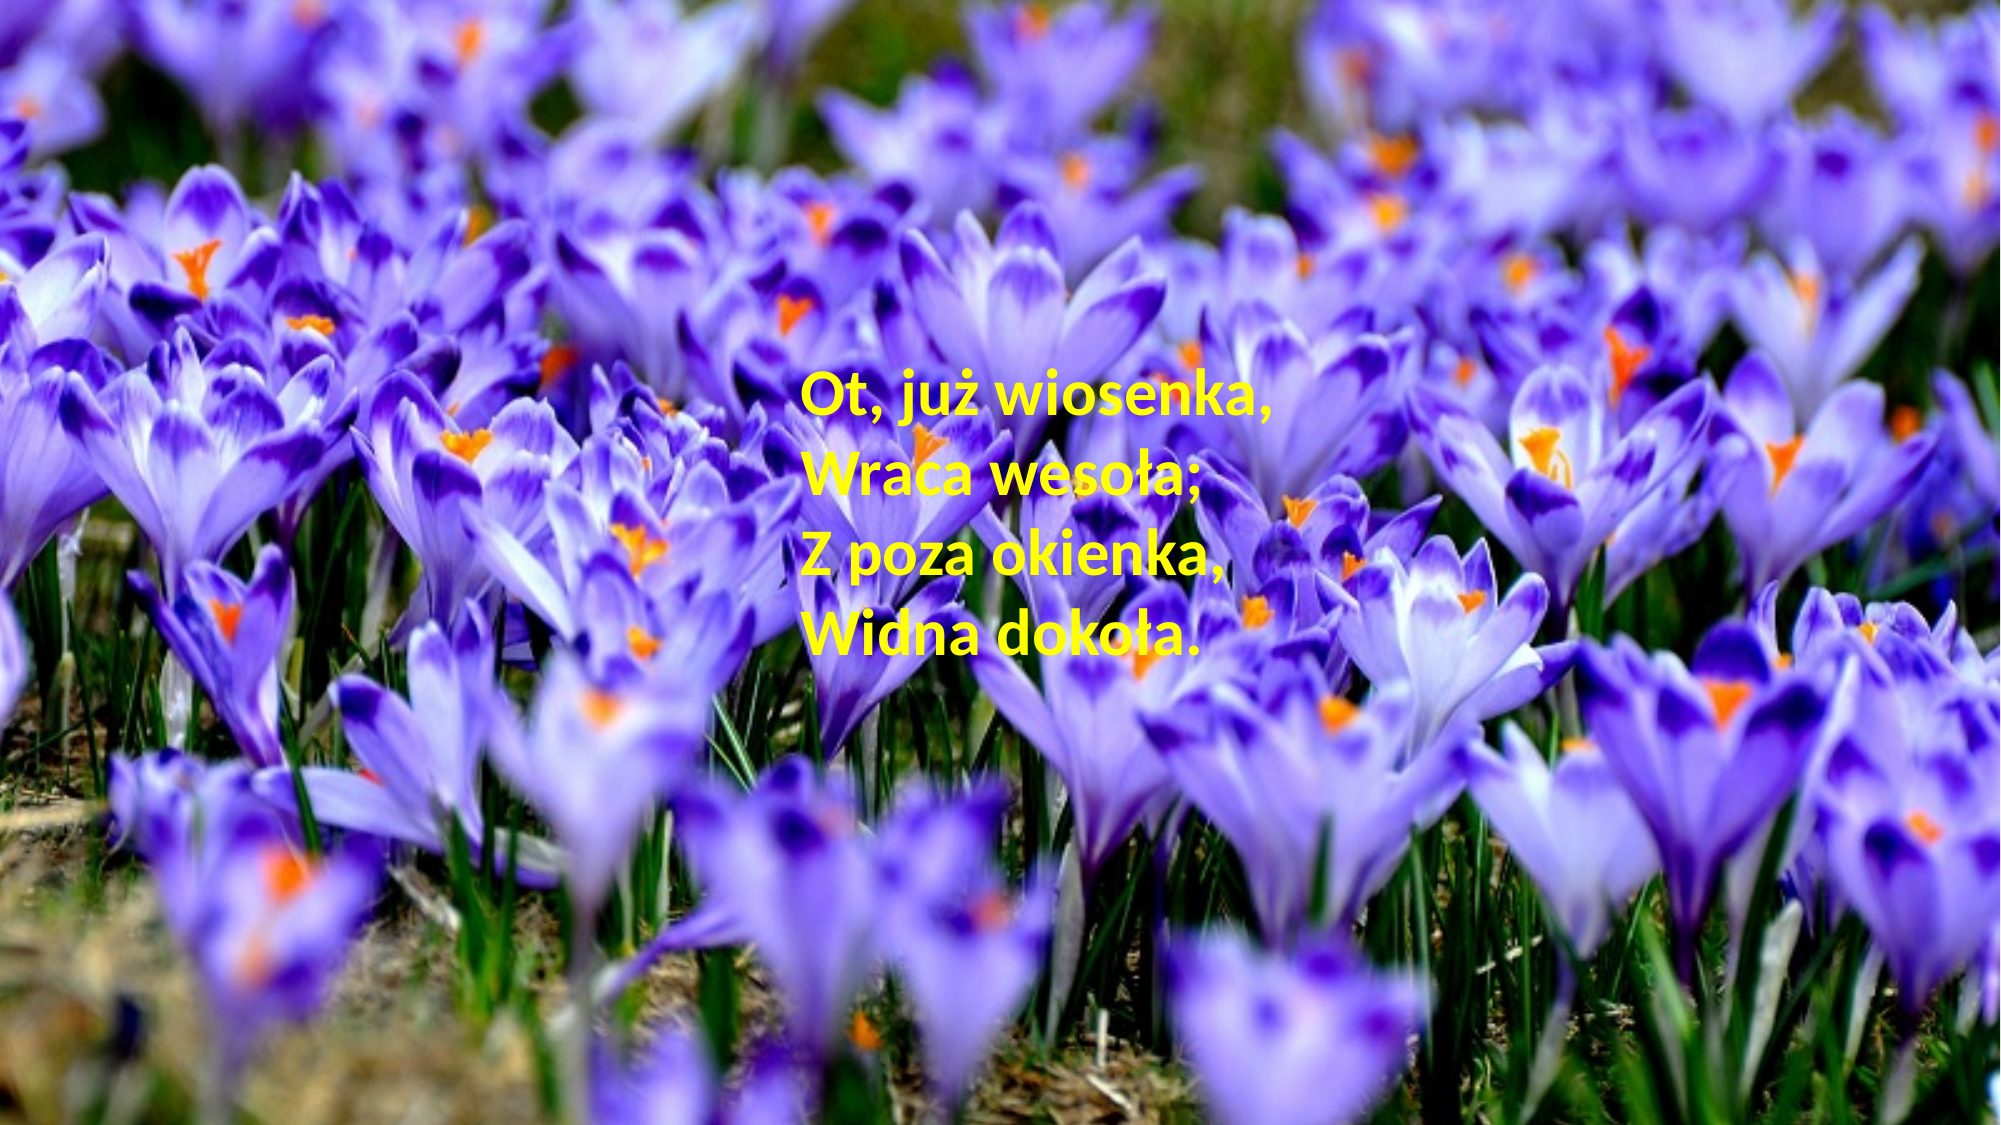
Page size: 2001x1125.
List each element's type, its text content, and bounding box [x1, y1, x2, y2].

text_box Ot, już wio­sen­ka, Wra­ca we­so­ła; Z poza okien­ka, Wid­na do­ko­ła. [785, 341, 1344, 681]
picture [0, 0, 2000, 1125]
